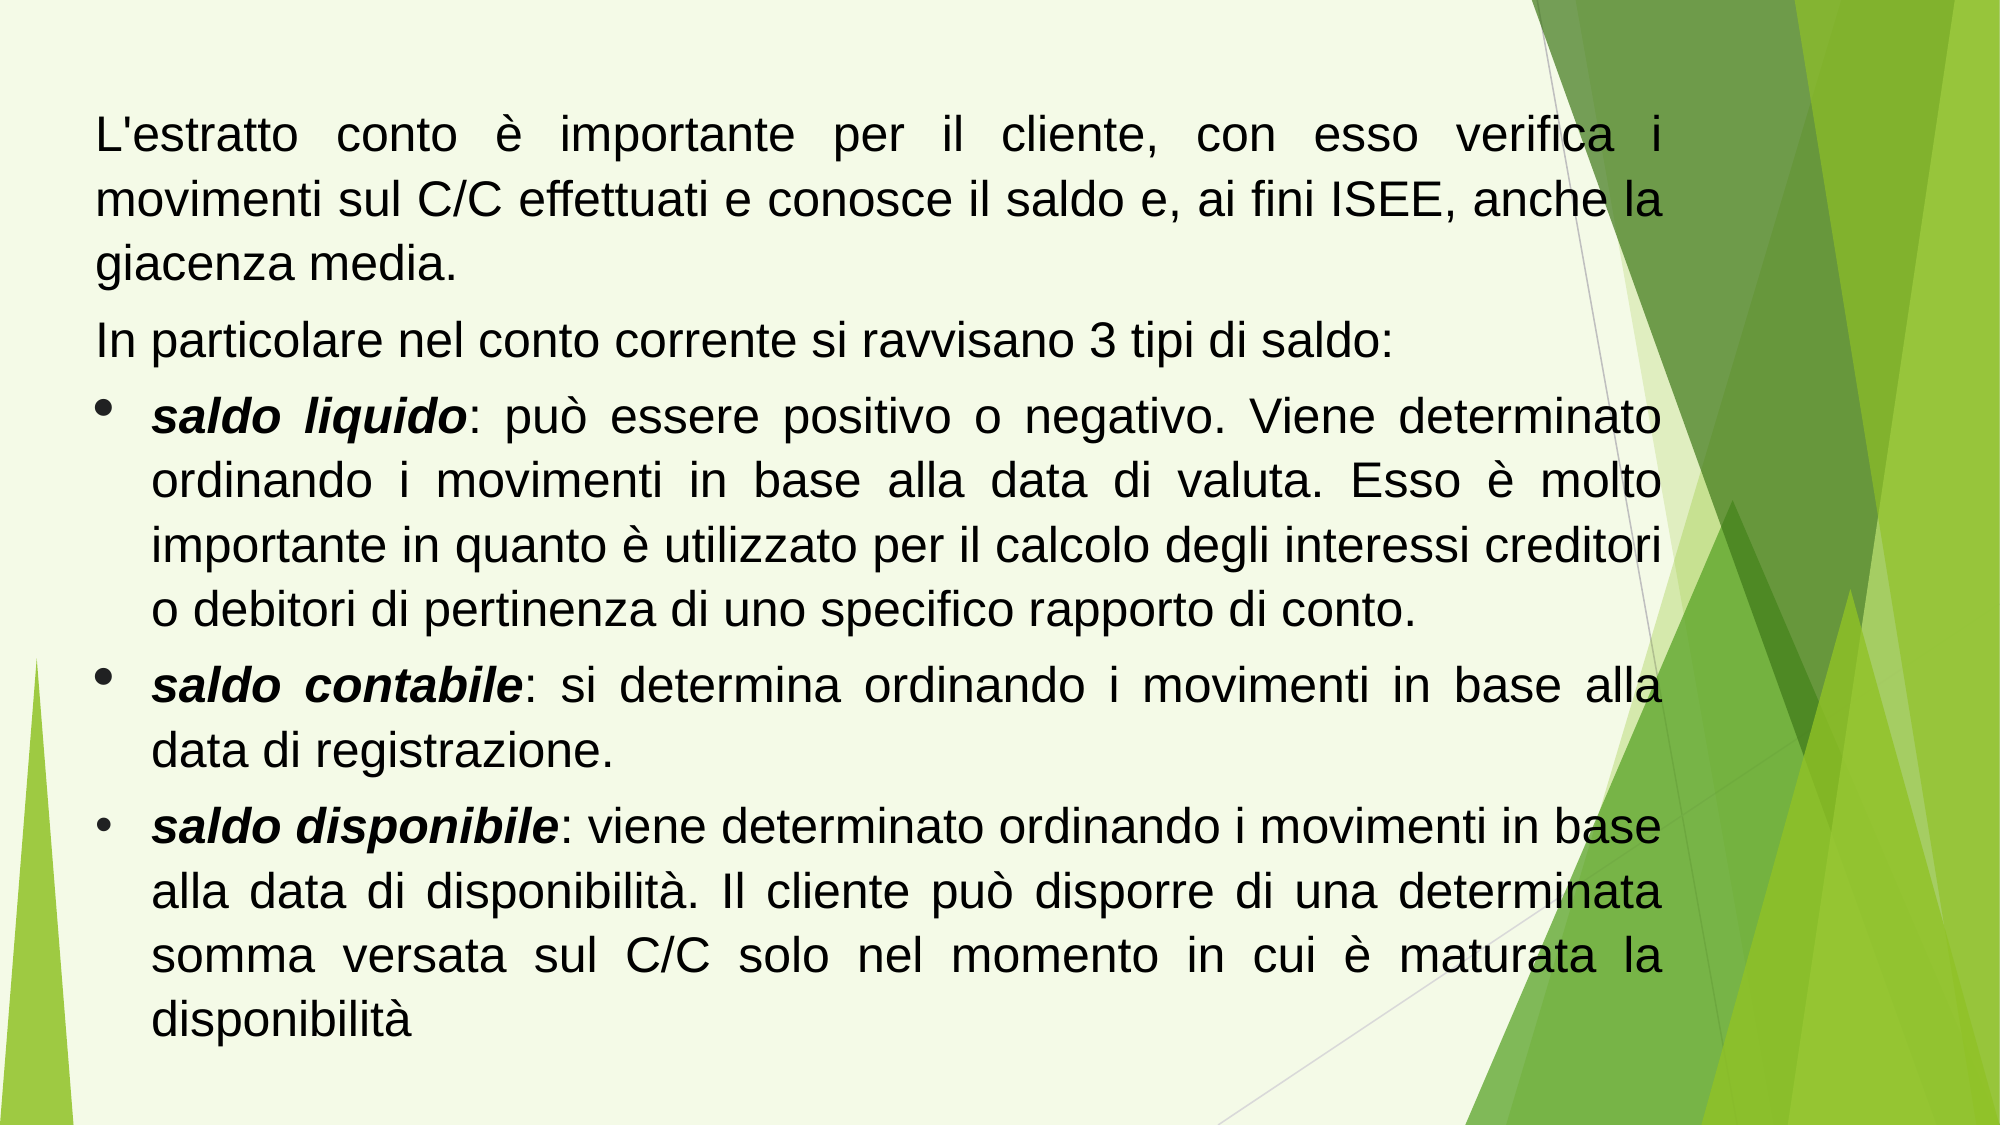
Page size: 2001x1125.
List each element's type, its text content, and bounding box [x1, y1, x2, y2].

text_box L'estratto conto è importante per il cliente, con esso verifica i movimenti sul C/C effettuati e conosce il saldo e, ai fini ISEE, anche la giacenza media. In particolare nel conto corrente si ravvisano 3 tipi di saldo: saldo liquido: può essere positivo o negativo. Viene determinato ordinando i movimenti in base alla data di valuta. Esso è molto importante in quanto è utilizzato per il calcolo degli interessi creditori o debitori di pertinenza di uno specifico rapporto di conto. saldo contabile: si determina ordinando i movimenti in base alla data di registrazione. saldo disponibile: viene determinato ordinando i movimenti in base alla data di disponibilità. Il cliente può disporre di una determinata somma versata sul C/C solo nel momento in cui è maturata la disponibilità [80, 90, 1678, 1054]
